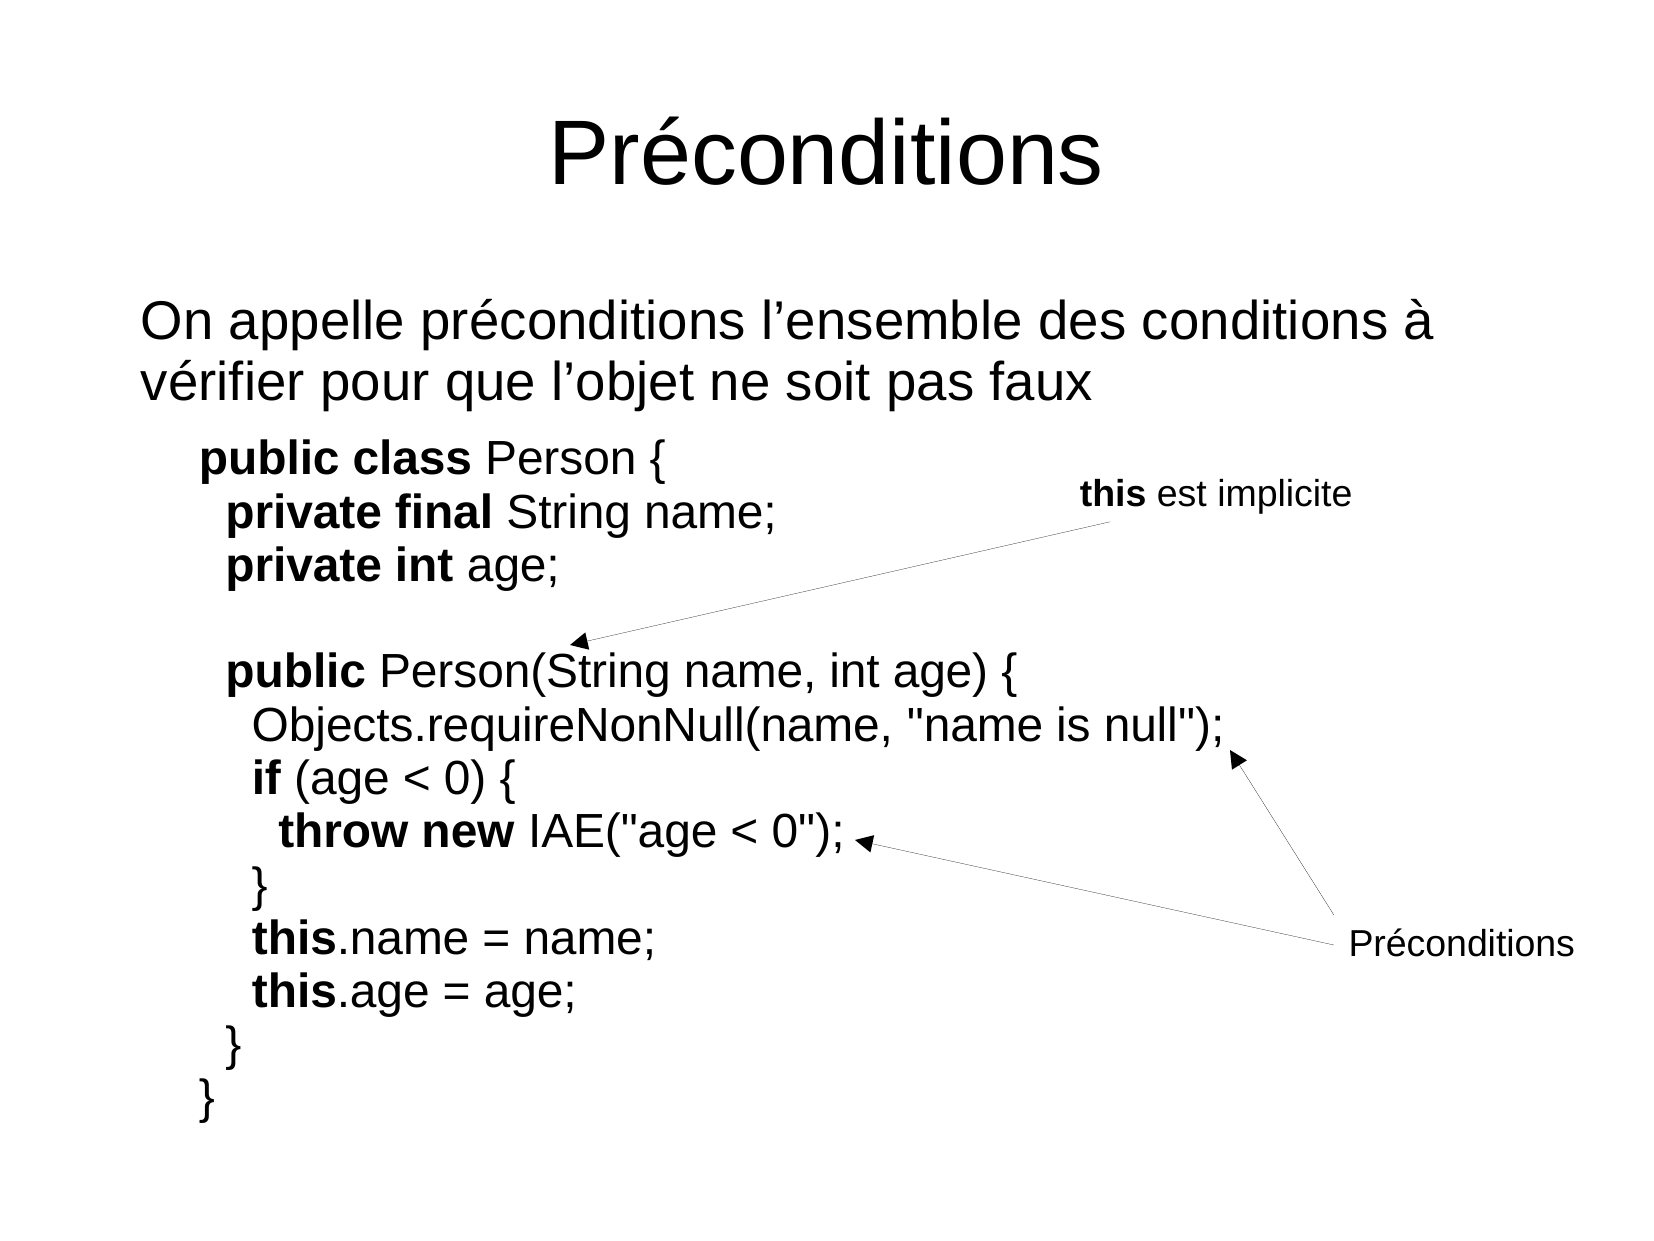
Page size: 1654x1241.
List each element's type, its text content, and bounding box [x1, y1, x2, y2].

title Préconditions [82, 49, 1571, 257]
text_box Préconditions [1333, 915, 1591, 972]
text_box this est implicite [1065, 465, 1368, 522]
list On appelle préconditions l’ensemble des conditions à vérifier pour que l’objet ne soit pas faux public class Person { private final String name; private int age; public Person(String name, int age) { Objects.requireNonNull(name, "name is null"); if (age < 0) { throw new IAE("age < 0"); } this.name = name; this.age = age; } } [82, 290, 1571, 1126]
